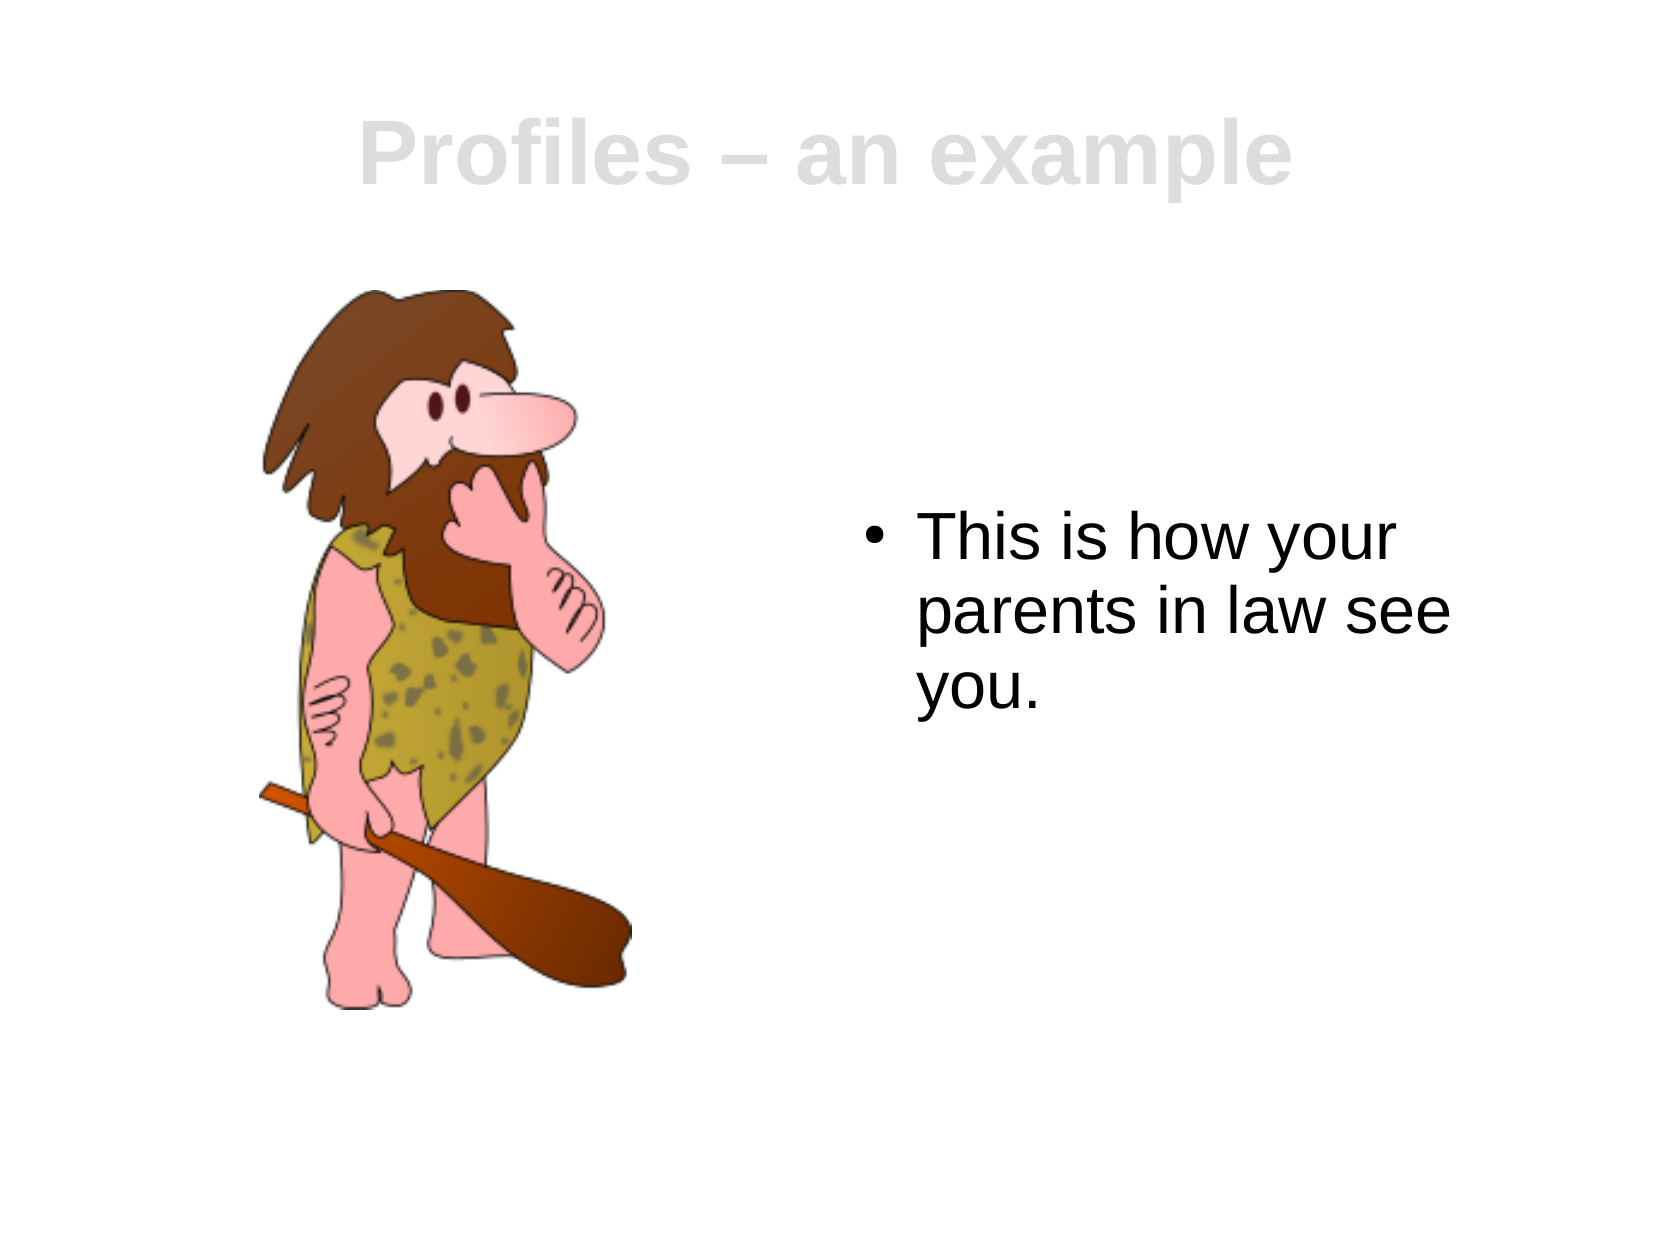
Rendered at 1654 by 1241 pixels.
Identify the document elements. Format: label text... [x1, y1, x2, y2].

list This is how your parents in law see you. [845, 290, 1572, 1010]
title Profiles – an example [82, 49, 1571, 257]
picture [259, 290, 632, 1010]
